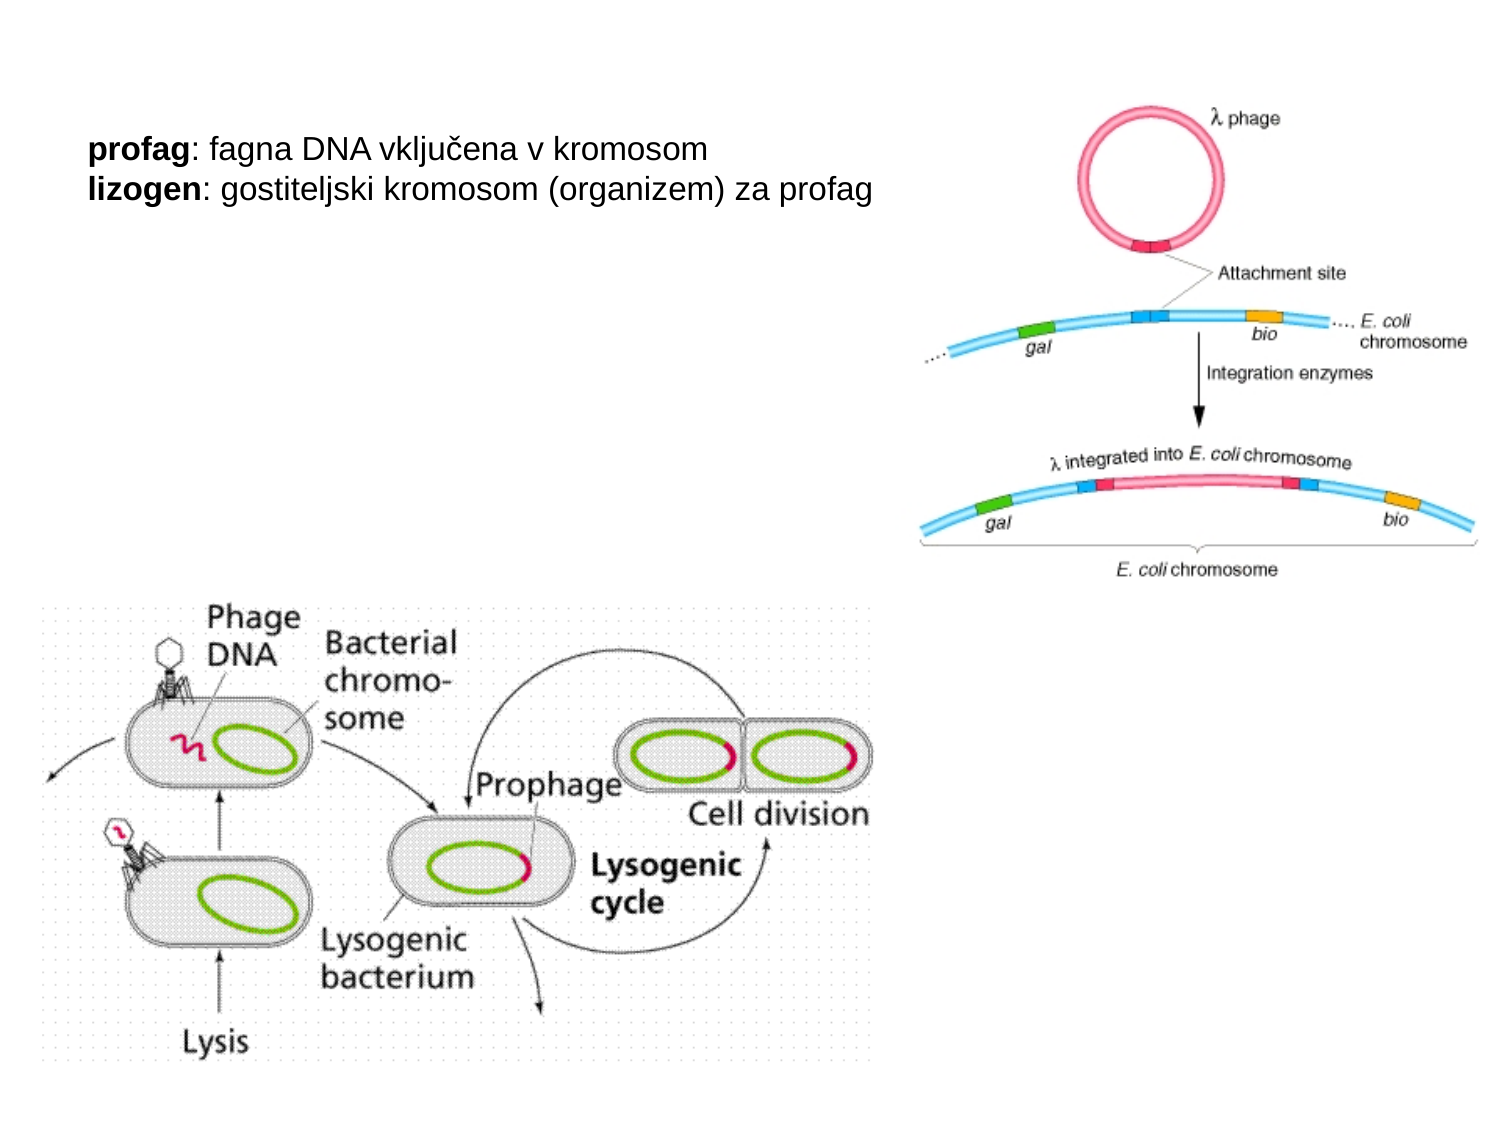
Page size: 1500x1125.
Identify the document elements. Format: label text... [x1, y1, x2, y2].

picture [895, 101, 1480, 580]
text_box profag: fagna DNA vključena v kromosom lizogen: gostiteljski kromosom (organizem) za profag [72, 119, 890, 295]
picture [41, 597, 881, 1066]
